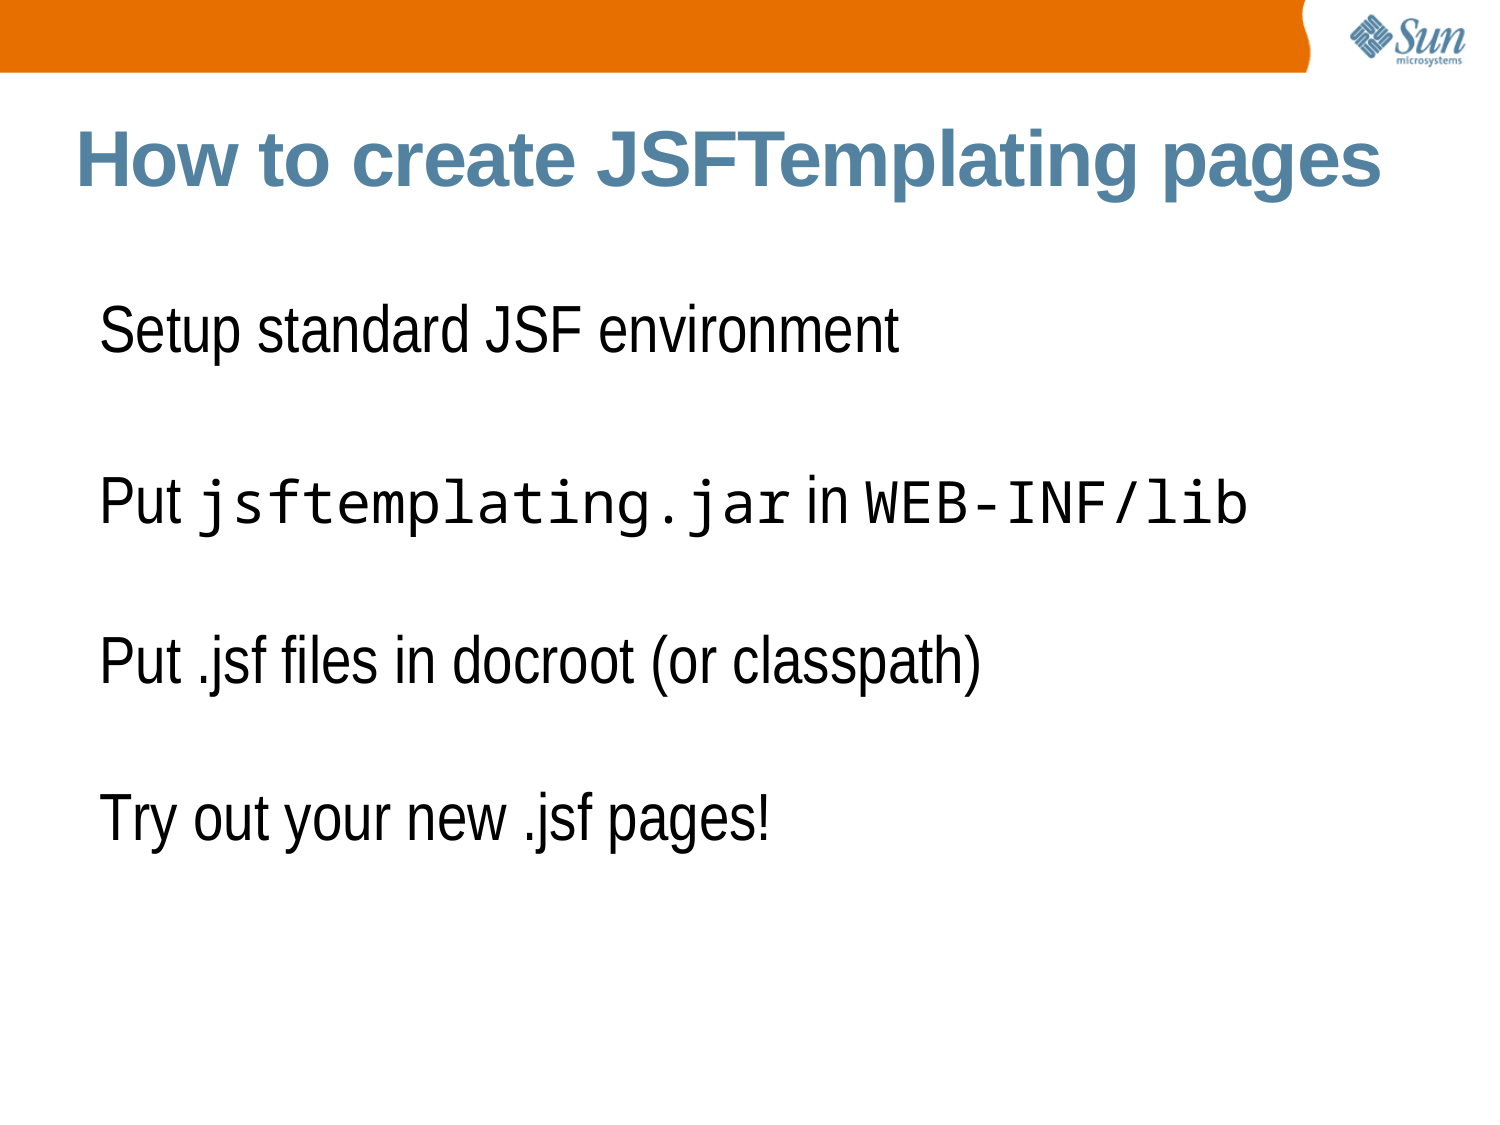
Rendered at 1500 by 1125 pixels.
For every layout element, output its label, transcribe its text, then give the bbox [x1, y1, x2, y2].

list Setup standard JSF environment Put jsftemplating.jar in WEB-INF/lib Put .jsf files in docroot (or classpath) Try out your new .jsf pages! [64, 299, 1402, 1017]
title How to create JSFTemplating pages [75, 122, 1437, 227]
picture [0, 0, 1500, 75]
